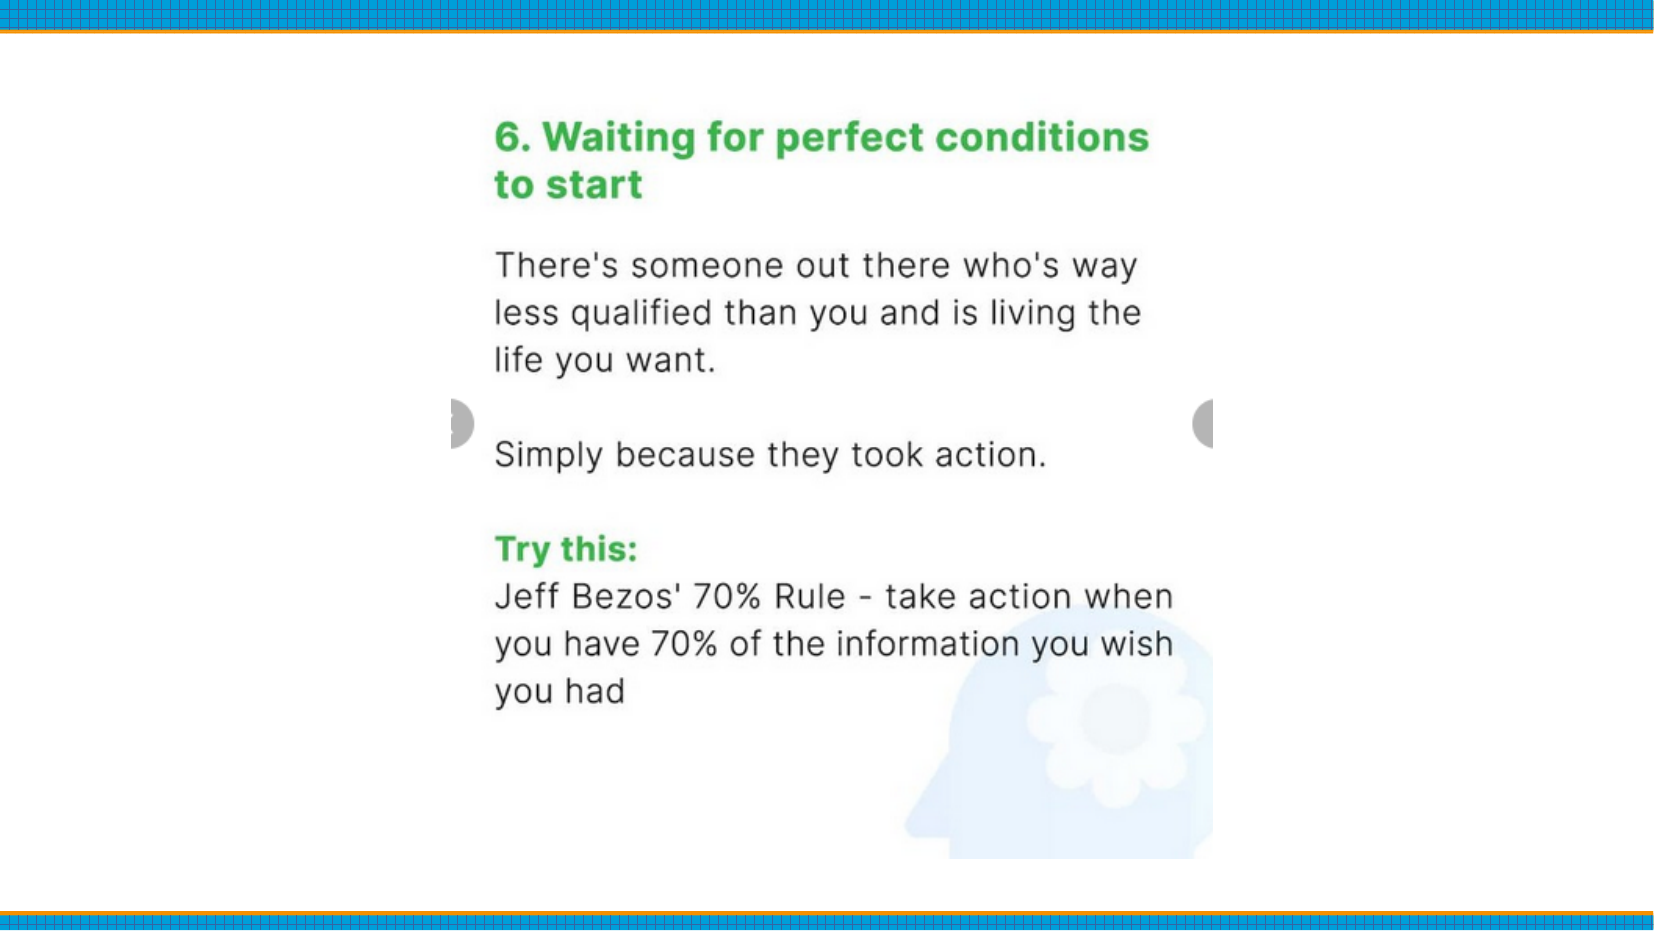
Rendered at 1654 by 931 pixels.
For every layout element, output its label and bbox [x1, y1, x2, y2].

picture [451, 83, 1213, 859]
